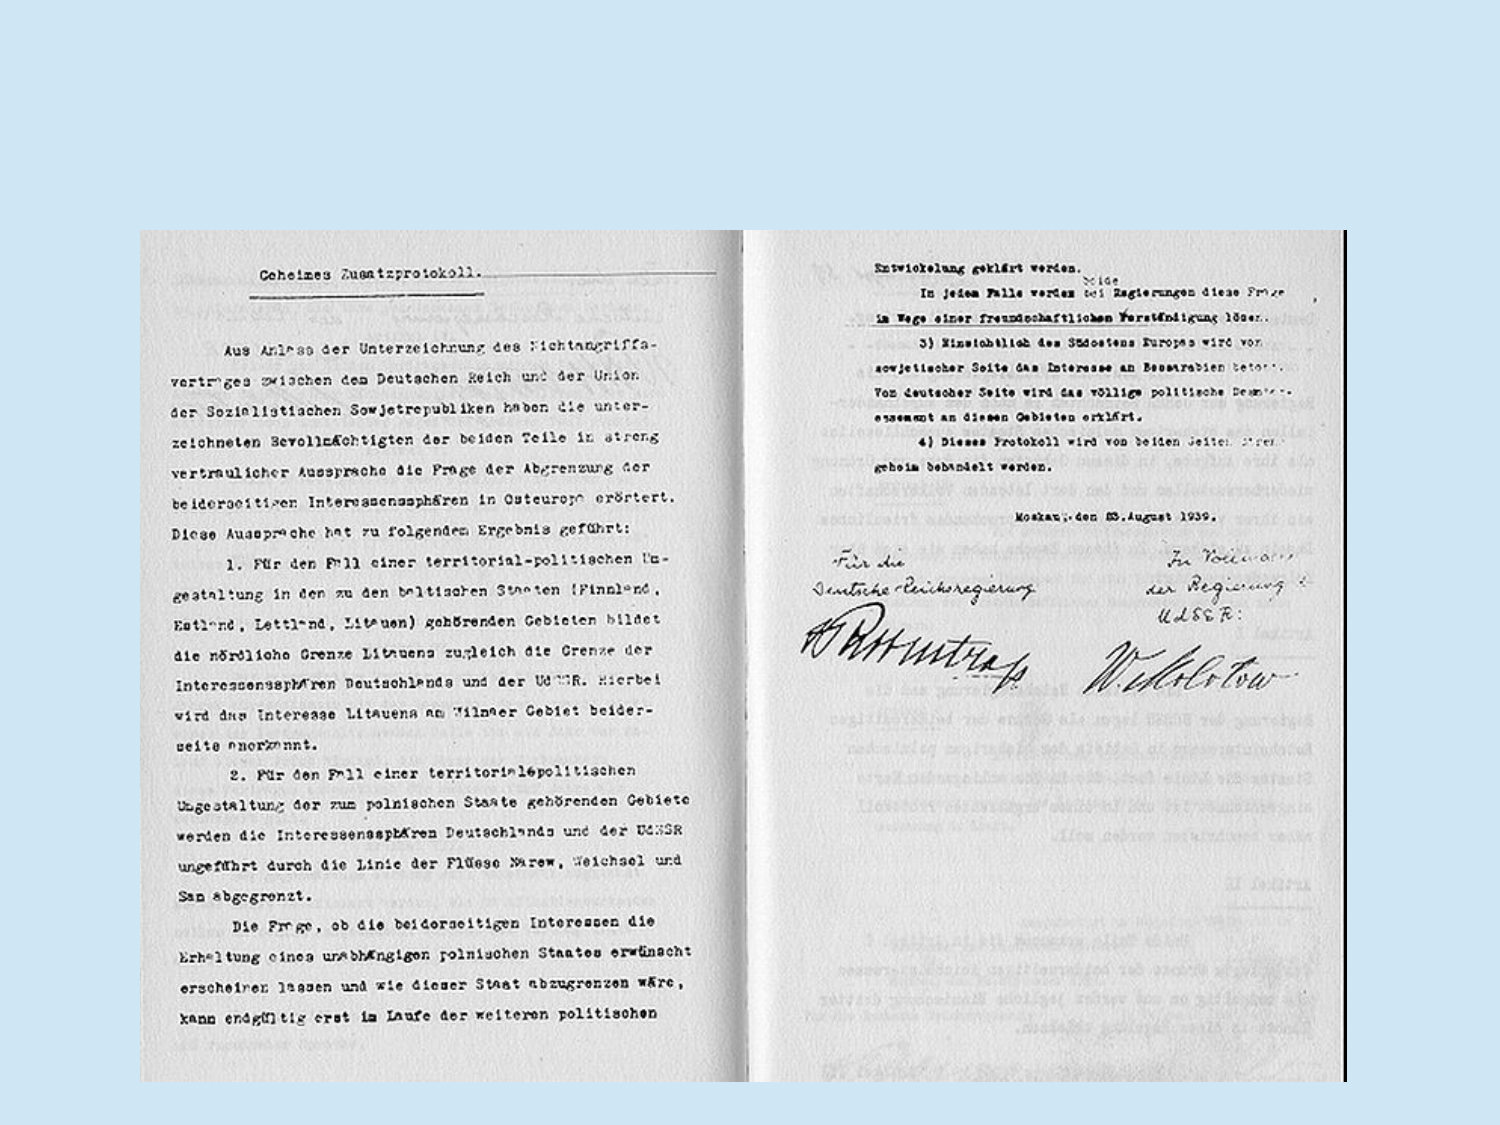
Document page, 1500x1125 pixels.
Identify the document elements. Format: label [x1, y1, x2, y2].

picture [140, 230, 1347, 1082]
